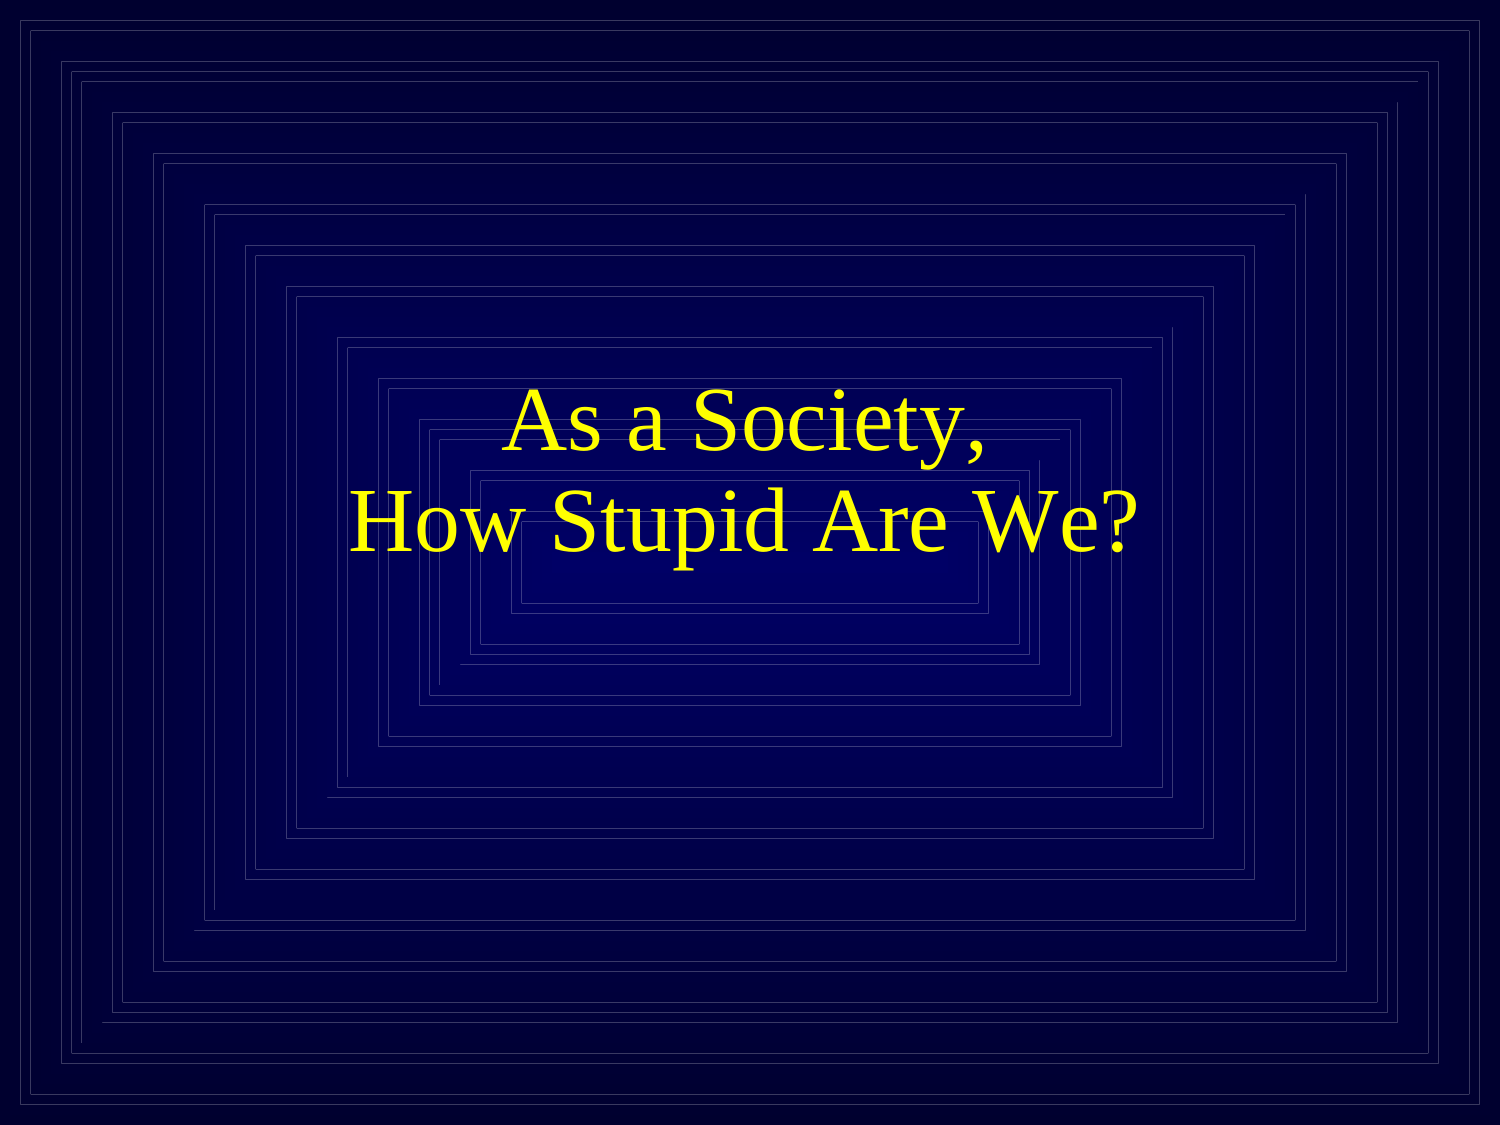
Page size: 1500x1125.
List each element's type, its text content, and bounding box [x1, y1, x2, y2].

title As a Society, How Stupid Are We? [28, 349, 1463, 591]
